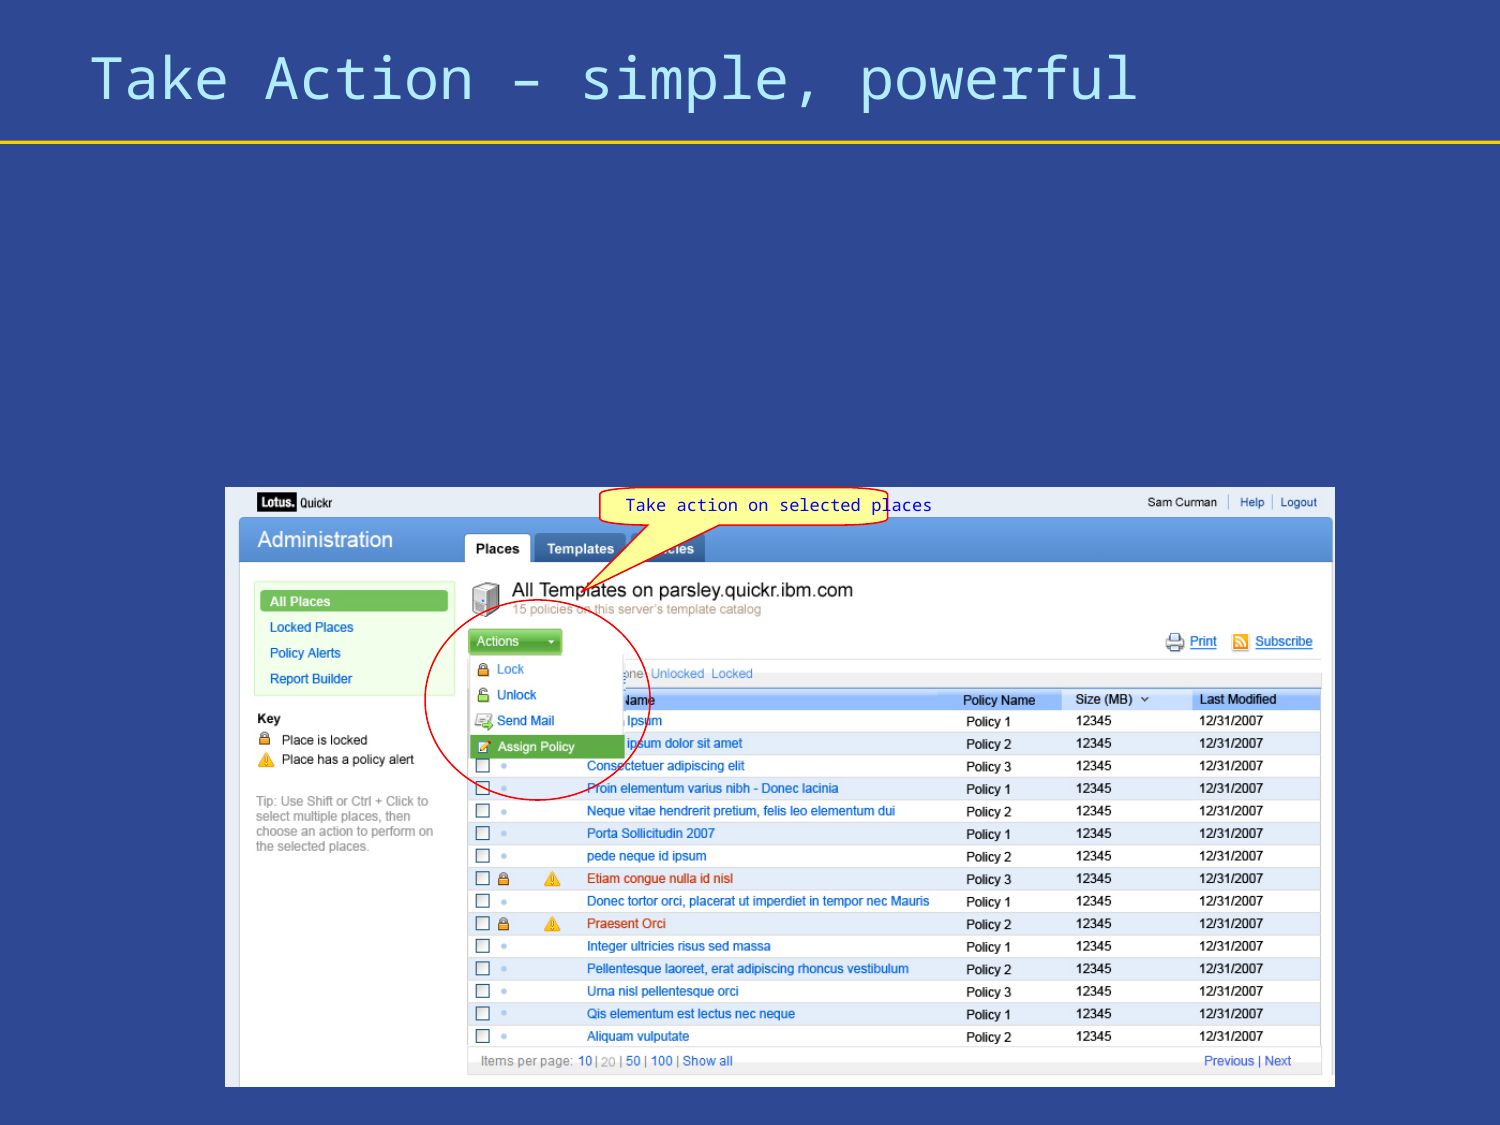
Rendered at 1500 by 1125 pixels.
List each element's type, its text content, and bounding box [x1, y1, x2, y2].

picture [225, 487, 1335, 1087]
title Take Action – simple, powerful [75, 7, 1426, 151]
text_box Take action on selected places [580, 487, 888, 593]
